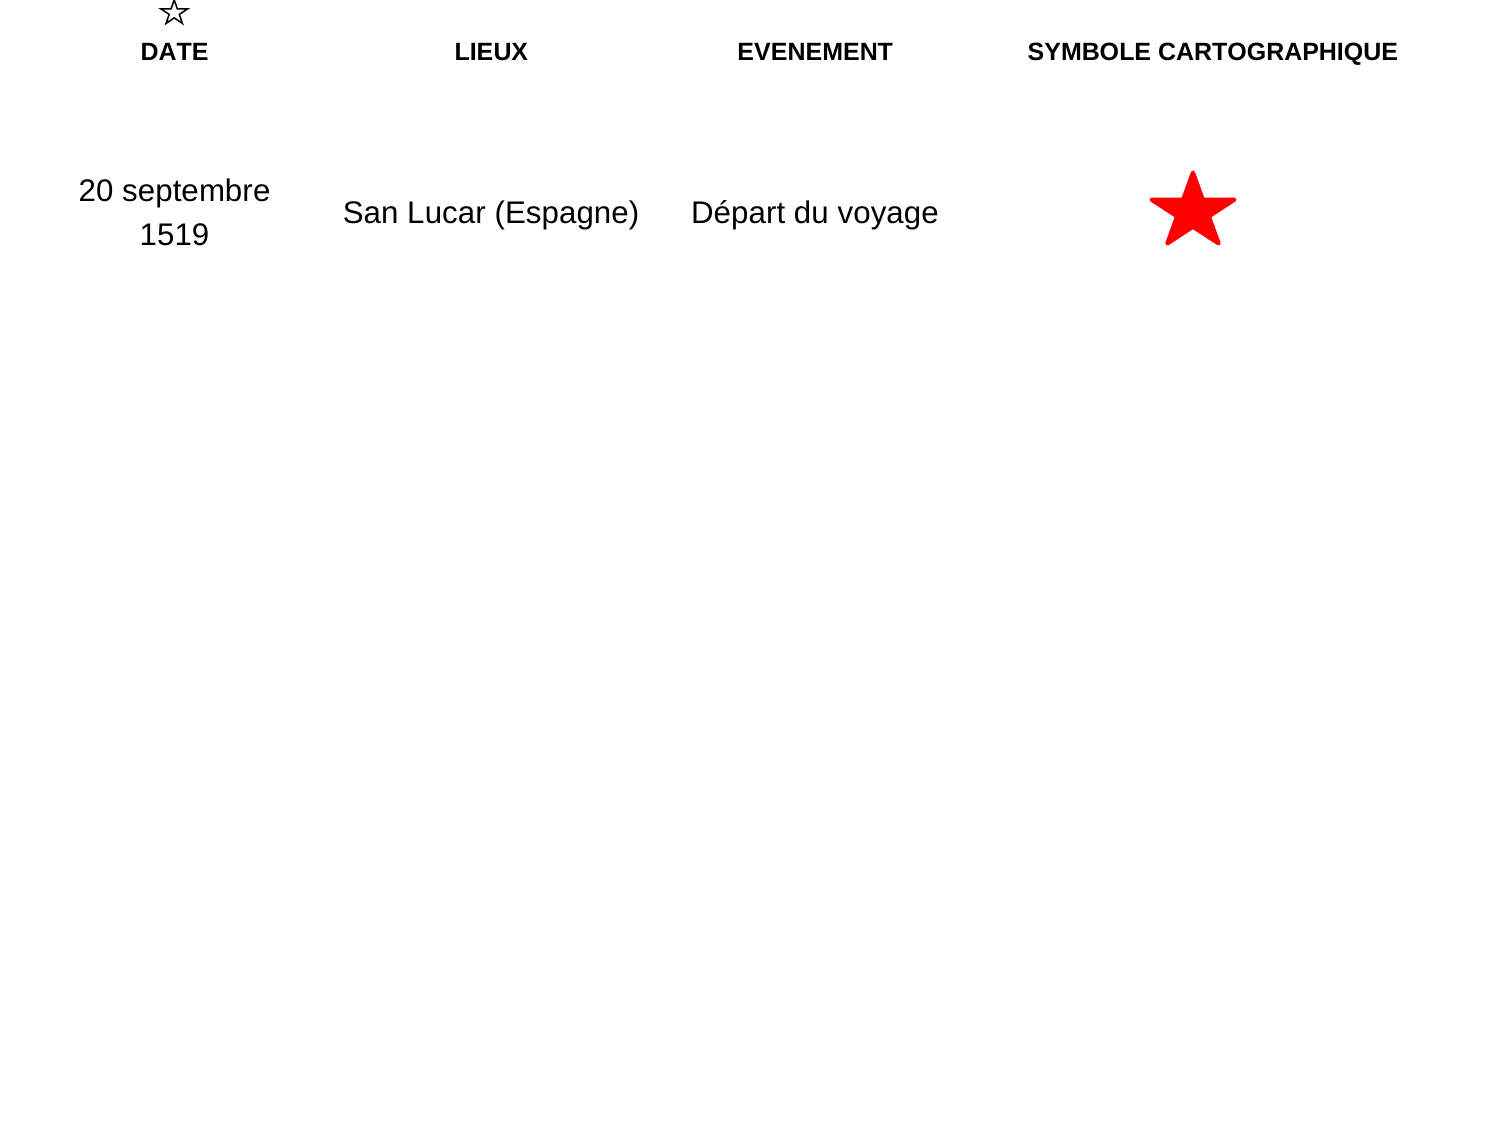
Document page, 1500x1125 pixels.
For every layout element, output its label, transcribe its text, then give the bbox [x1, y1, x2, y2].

table_cell [320, 593, 663, 676]
table_cell [320, 841, 663, 924]
table_cell [29, 428, 320, 511]
table_header LIEUX [320, 31, 663, 149]
table_cell [29, 1007, 320, 1125]
table_cell San Lucar (Espagne) [320, 149, 663, 267]
table_cell [320, 676, 663, 759]
table_header SYMBOLE CARTOGRAPHIQUE [968, 31, 1459, 149]
text_box [1151, 172, 1235, 244]
table_cell [29, 759, 320, 841]
table_cell [663, 593, 968, 676]
table_cell [968, 149, 1459, 267]
table_cell [968, 428, 1459, 511]
table_cell [29, 267, 320, 345]
table_cell 20 septembre 1519 [29, 149, 320, 267]
table_cell [663, 676, 968, 759]
table_cell [29, 924, 320, 1007]
table_cell Départ du voyage [663, 149, 968, 267]
table_cell [968, 841, 1459, 924]
table_cell [968, 759, 1459, 841]
table_cell [29, 511, 320, 593]
table_cell [663, 759, 968, 841]
table_header EVENEMENT [663, 31, 968, 149]
table_cell [663, 841, 968, 924]
table_cell [29, 593, 320, 676]
table_cell [663, 428, 968, 511]
table_cell [968, 1007, 1459, 1125]
table_cell [663, 345, 968, 428]
table_cell [968, 345, 1459, 428]
table_cell [320, 759, 663, 841]
table_cell [320, 267, 663, 345]
table_cell [320, 345, 663, 428]
text_box [160, 0, 188, 24]
table_cell [968, 593, 1459, 676]
table_cell [29, 676, 320, 759]
table_cell [320, 1007, 663, 1125]
table_cell [320, 924, 663, 1007]
table_cell [663, 267, 968, 345]
table_cell [663, 1007, 968, 1125]
table_header DATE [29, 31, 320, 149]
table_cell [29, 841, 320, 924]
table_cell [968, 924, 1459, 1007]
table_cell [968, 267, 1459, 345]
table_cell [663, 511, 968, 593]
table_cell [29, 345, 320, 428]
table_cell [320, 511, 663, 593]
table_cell [320, 428, 663, 511]
table_cell [968, 676, 1459, 759]
table_cell [663, 924, 968, 1007]
table_cell [968, 511, 1459, 593]
